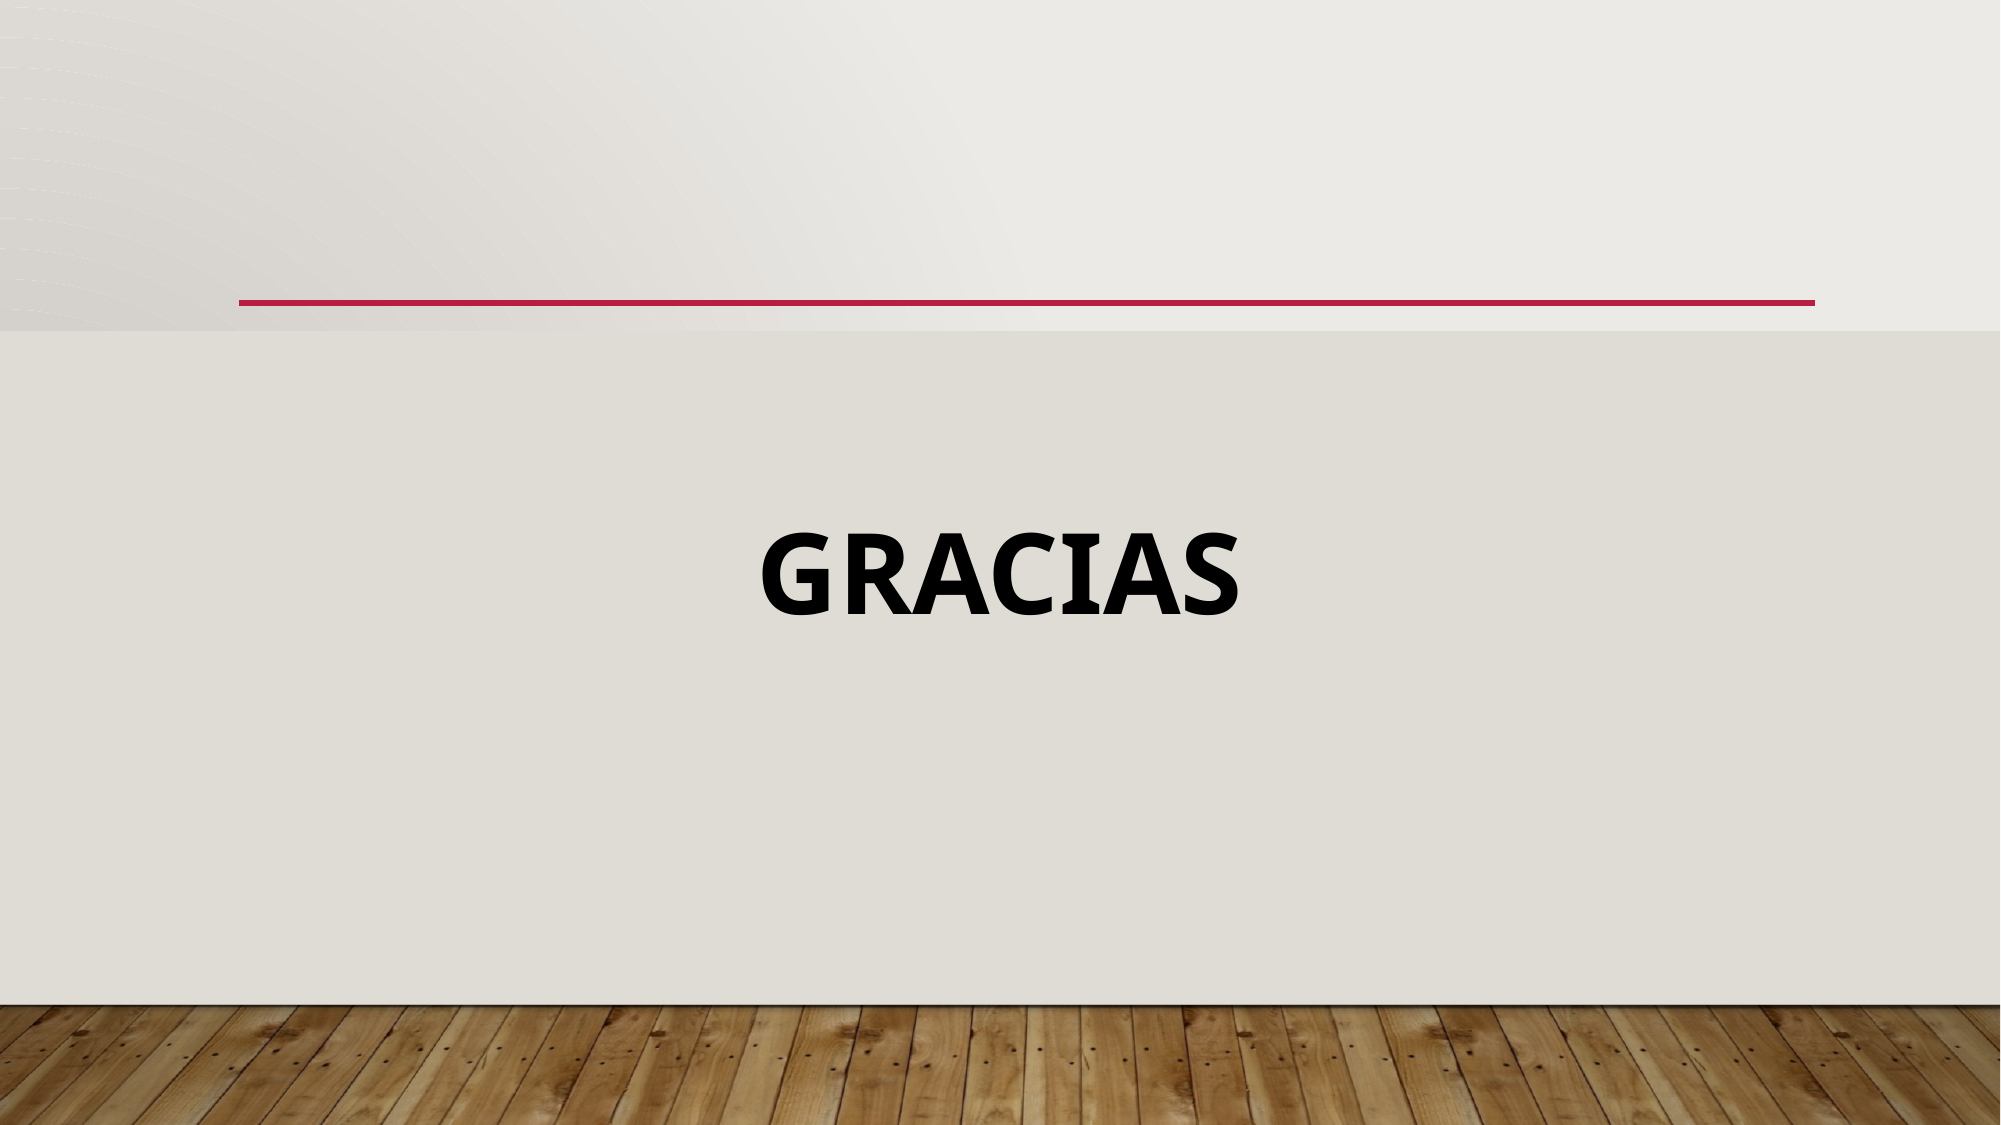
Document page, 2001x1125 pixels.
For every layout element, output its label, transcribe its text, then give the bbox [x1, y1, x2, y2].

picture [0, 1005, 2001, 1125]
text_box GRACIAS [742, 487, 1258, 655]
